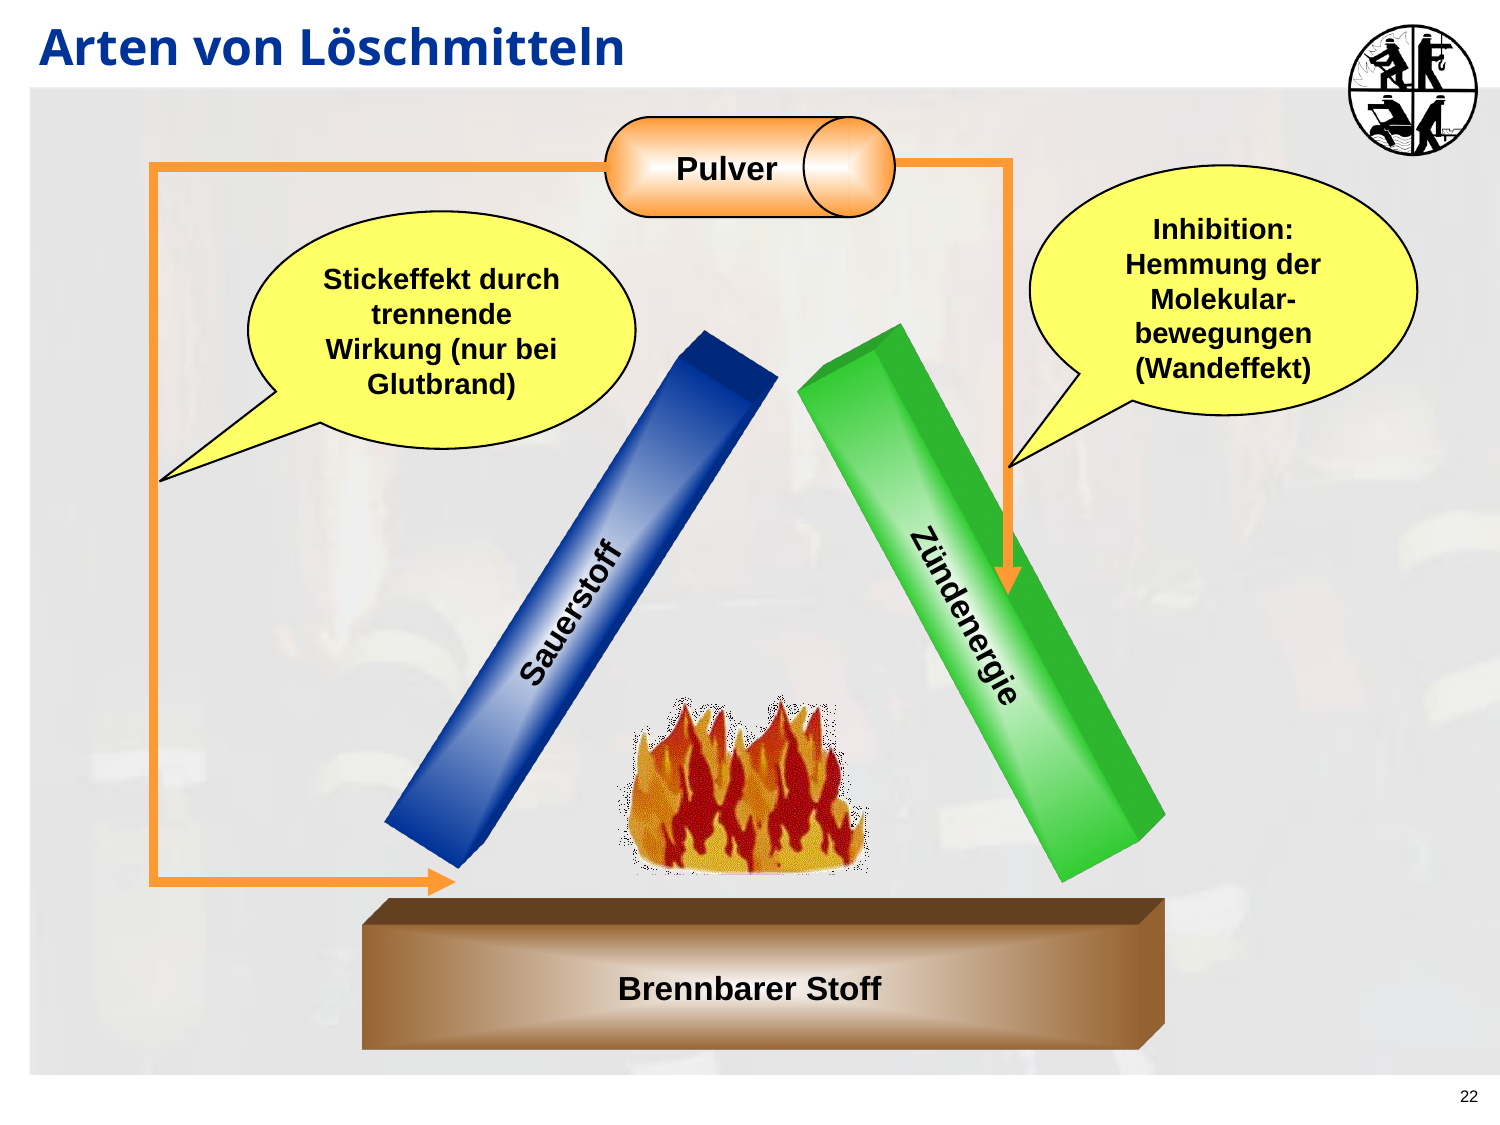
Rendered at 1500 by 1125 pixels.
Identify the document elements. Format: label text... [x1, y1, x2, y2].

picture [31, 20, 1500, 1075]
text_box Stickeffekt durch trennende Wirkung (nur bei Glutbrand) [159, 211, 636, 482]
title Arten von Löschmitteln [39, 15, 1222, 78]
text_box Pulver [605, 117, 895, 218]
text_box Inhibition: Hemmung der Molekular-bewegungen (Wandeffekt) [1008, 165, 1418, 468]
text_box <Foliennummer> [1180, 1078, 1494, 1118]
